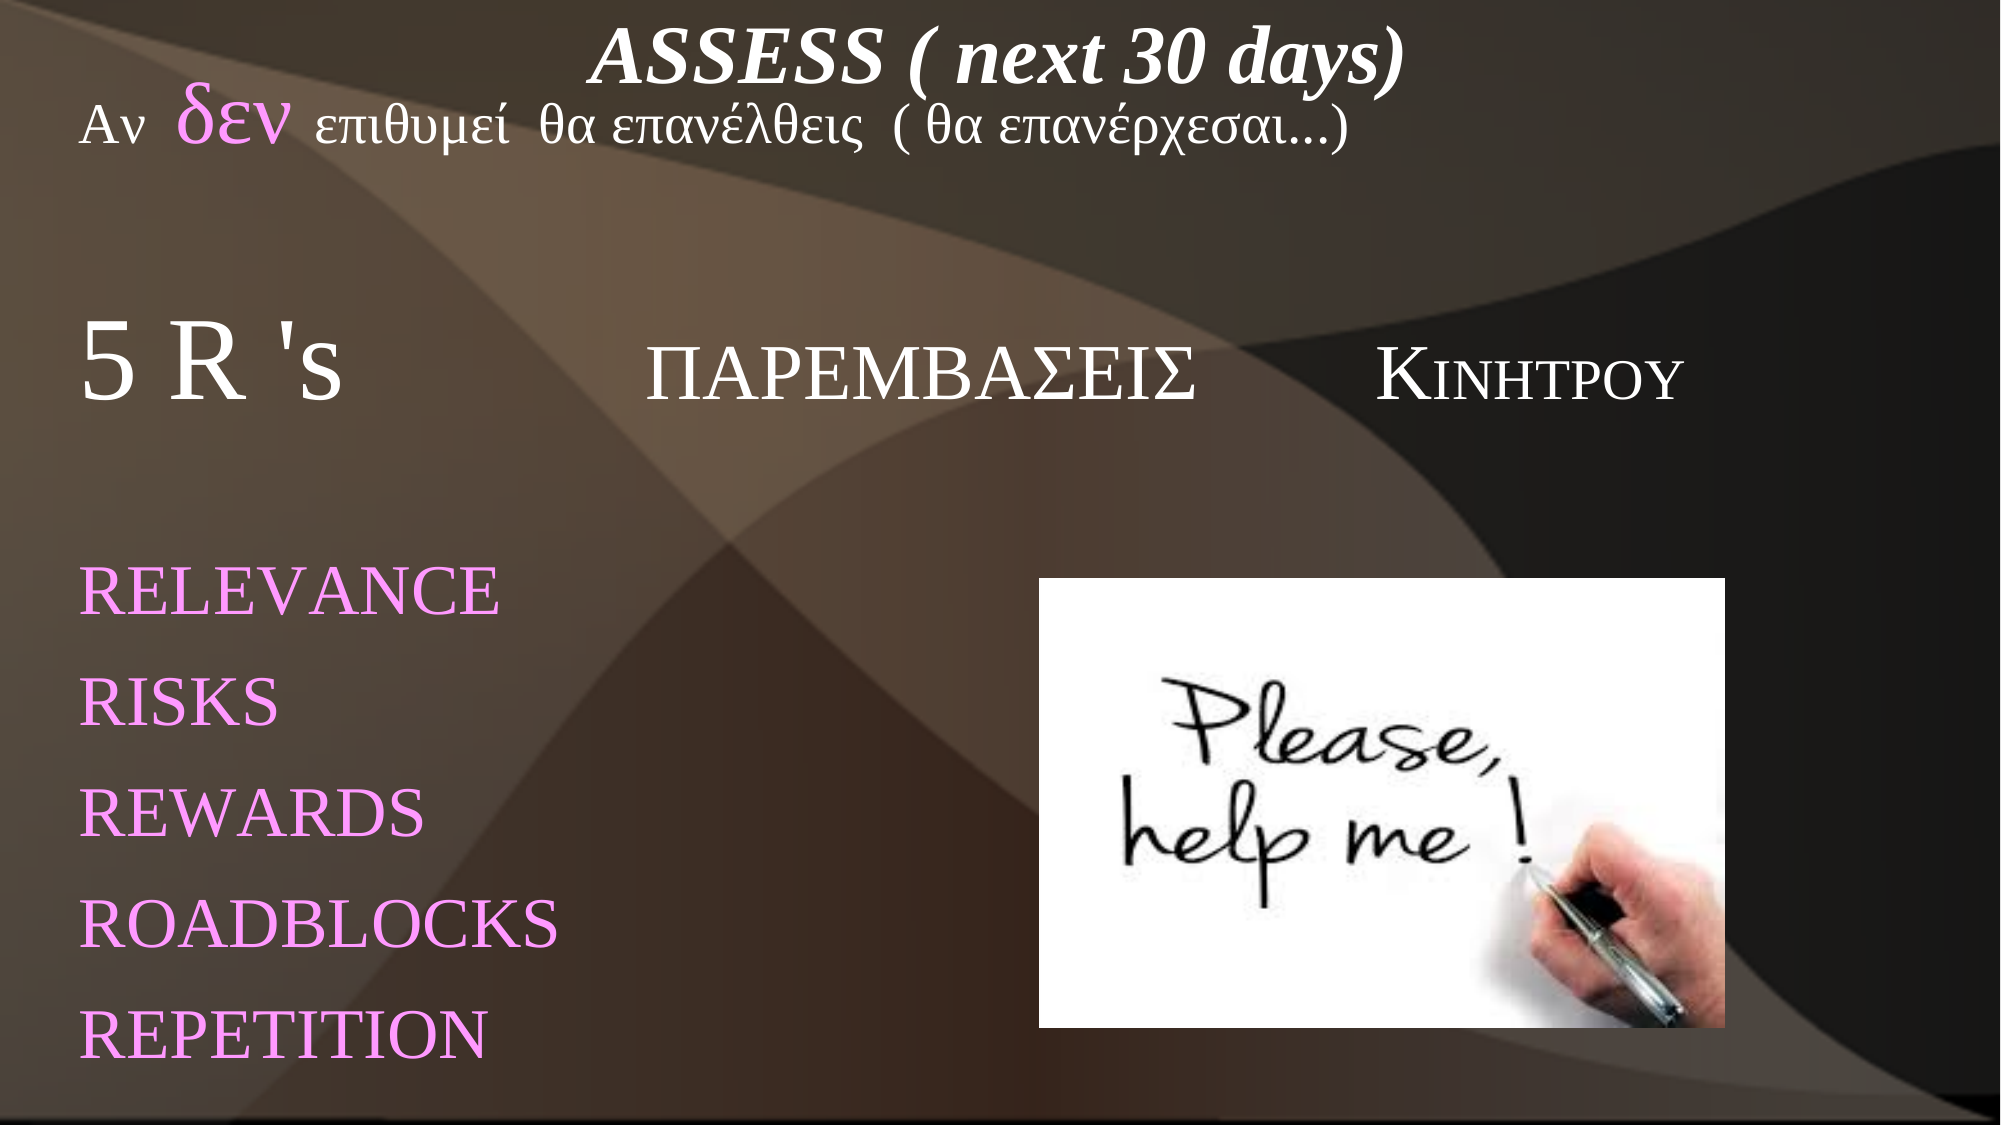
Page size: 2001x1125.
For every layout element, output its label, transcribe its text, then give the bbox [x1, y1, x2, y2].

picture [1039, 578, 1725, 1028]
list Αν δεν επιθυμεί θα επανέλθεις ( θα επανέρχεσαι...) 5 R 's ΠΑΡΕΜΒΑΣΕΙΣ ΚΙΝΗΤΡΟΥ RELEVANCE RISKS REWARDS ROADBLOCKS REPETITION [78, 56, 1878, 1078]
title ASSESS ( next 30 days) [99, 0, 1900, 145]
